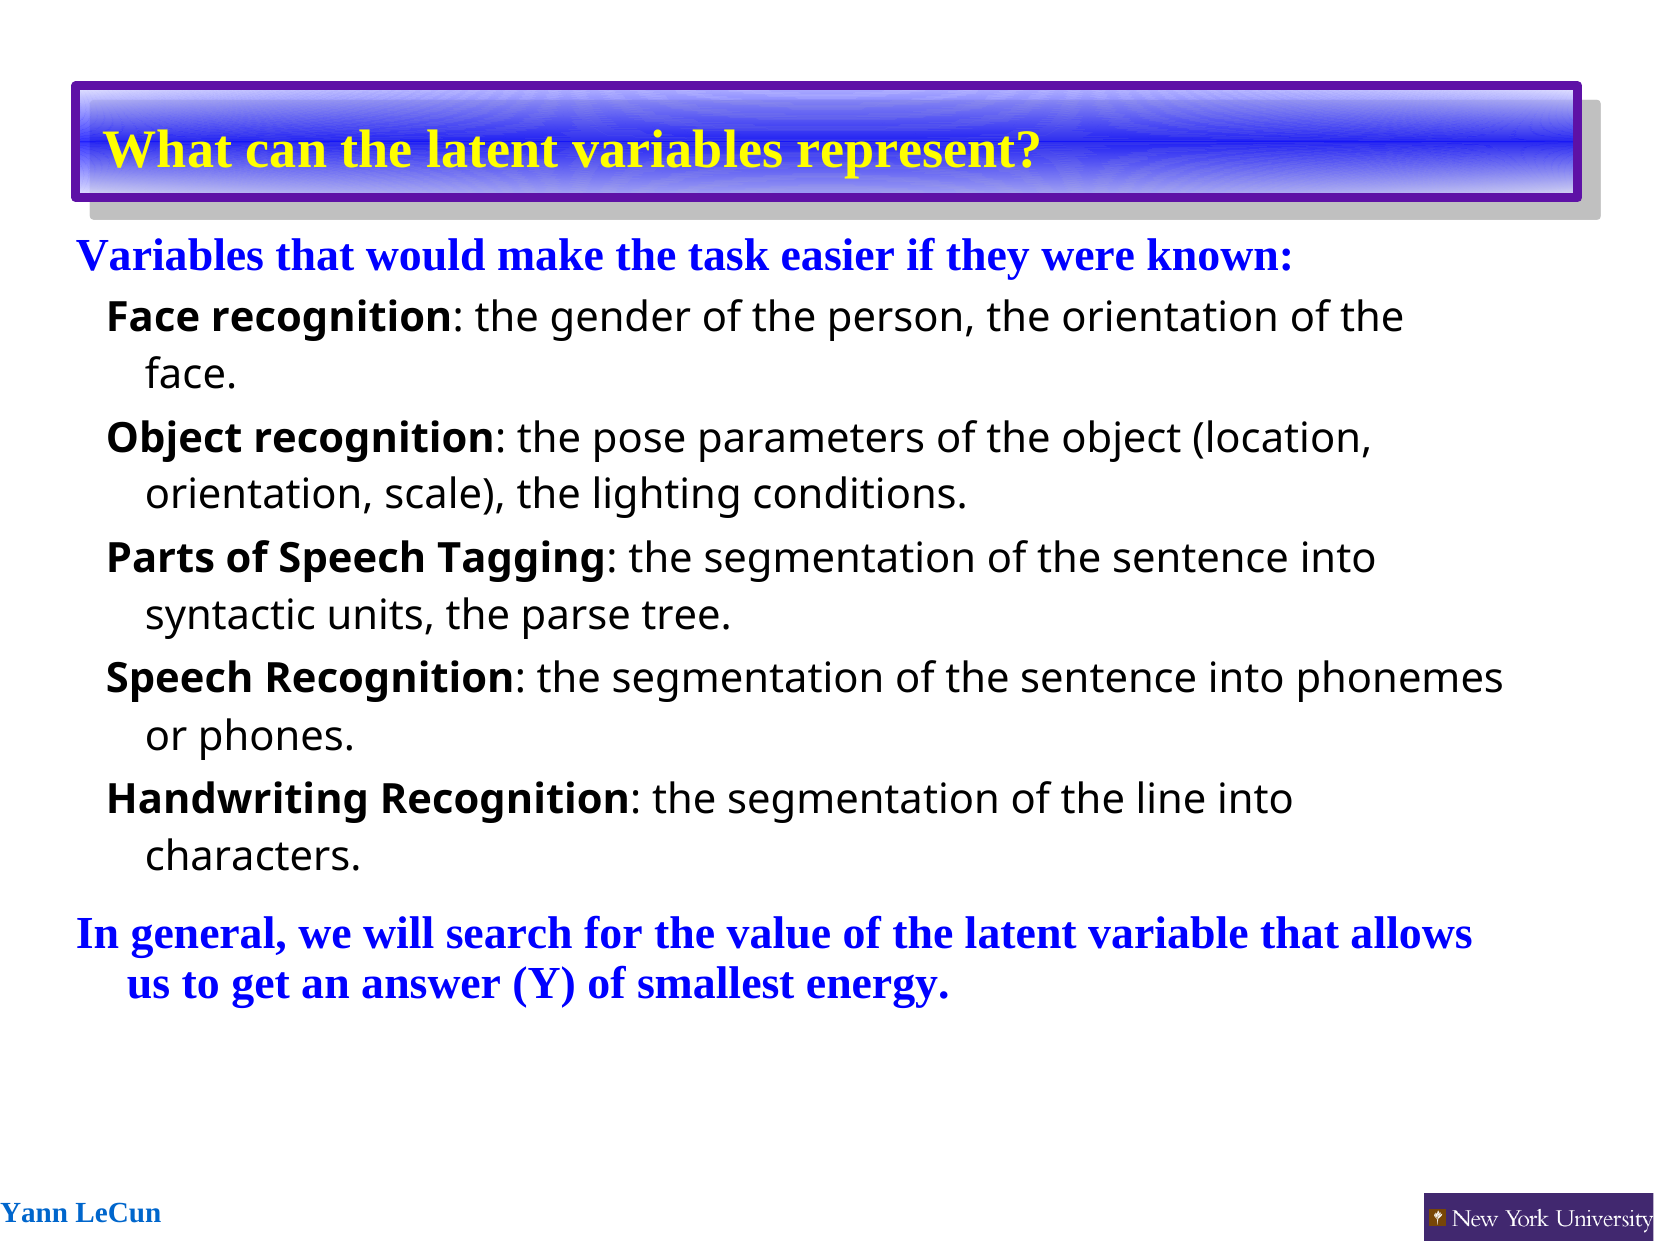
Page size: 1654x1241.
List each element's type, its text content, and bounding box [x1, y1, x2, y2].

picture [1424, 1193, 1654, 1241]
list Variables that would make the task easier if they were known: Face recognition: the gender of the person, the orientation of the face. Object recognition: the pose parameters of the object (location, orientation, scale), the lighting conditions. Parts of Speech Tagging: the segmentation of the sentence into syntactic units, the parse tree. Speech Recognition: the segmentation of the sentence into phonemes or phones. Handwriting Recognition: the segmentation of the line into characters. In general, we will search for the value of the latent variable that allows us to get an answer (Y) of smallest energy. [75, 229, 1506, 1083]
title What can the latent variables represent? [75, 85, 1578, 198]
